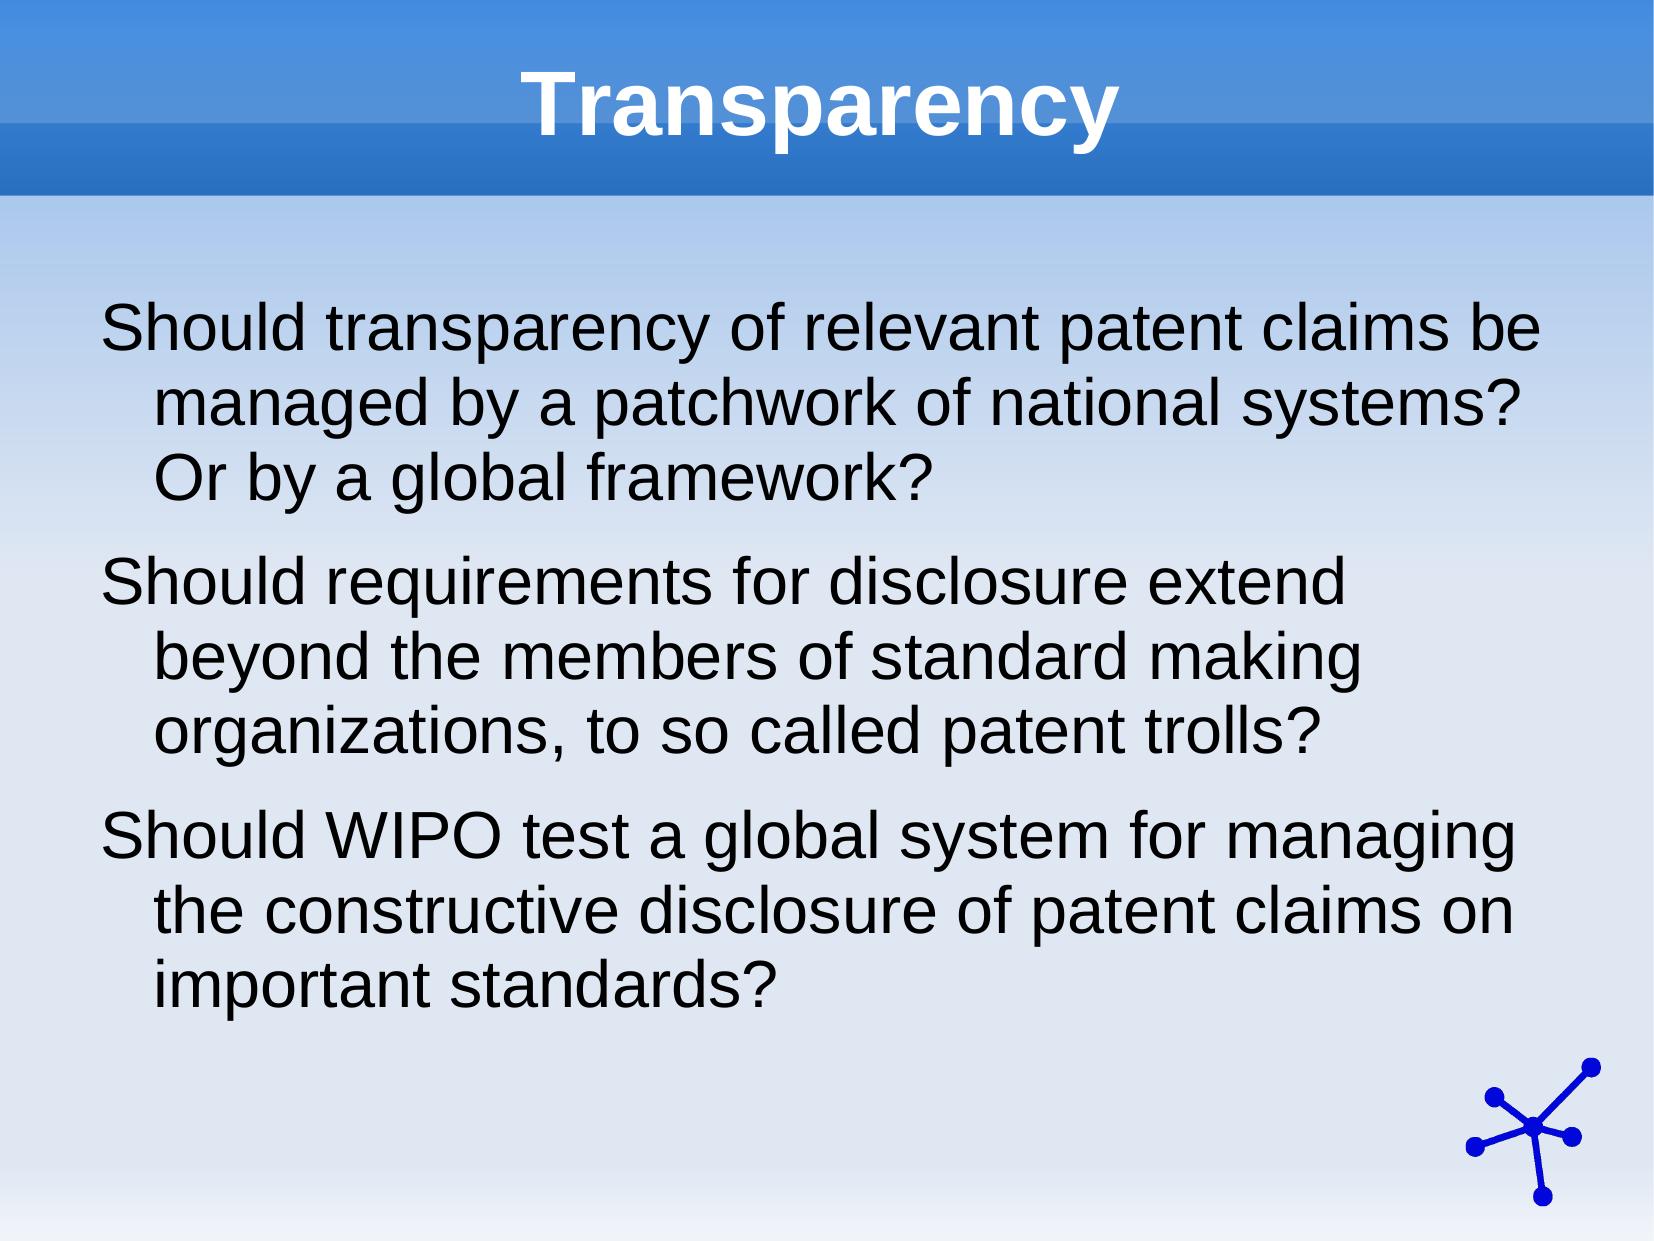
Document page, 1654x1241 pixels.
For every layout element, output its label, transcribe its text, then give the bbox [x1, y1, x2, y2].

picture [0, 0, 1654, 1241]
list Should transparency of relevant patent claims be managed by a patchwork of national systems? Or by a global framework? Should requirements for disclosure extend beyond the members of standard making organizations, to so called patent trolls? Should WIPO test a global system for managing the constructive disclosure of patent claims on important standards? [82, 290, 1571, 1094]
title Transparency [76, 7, 1565, 200]
